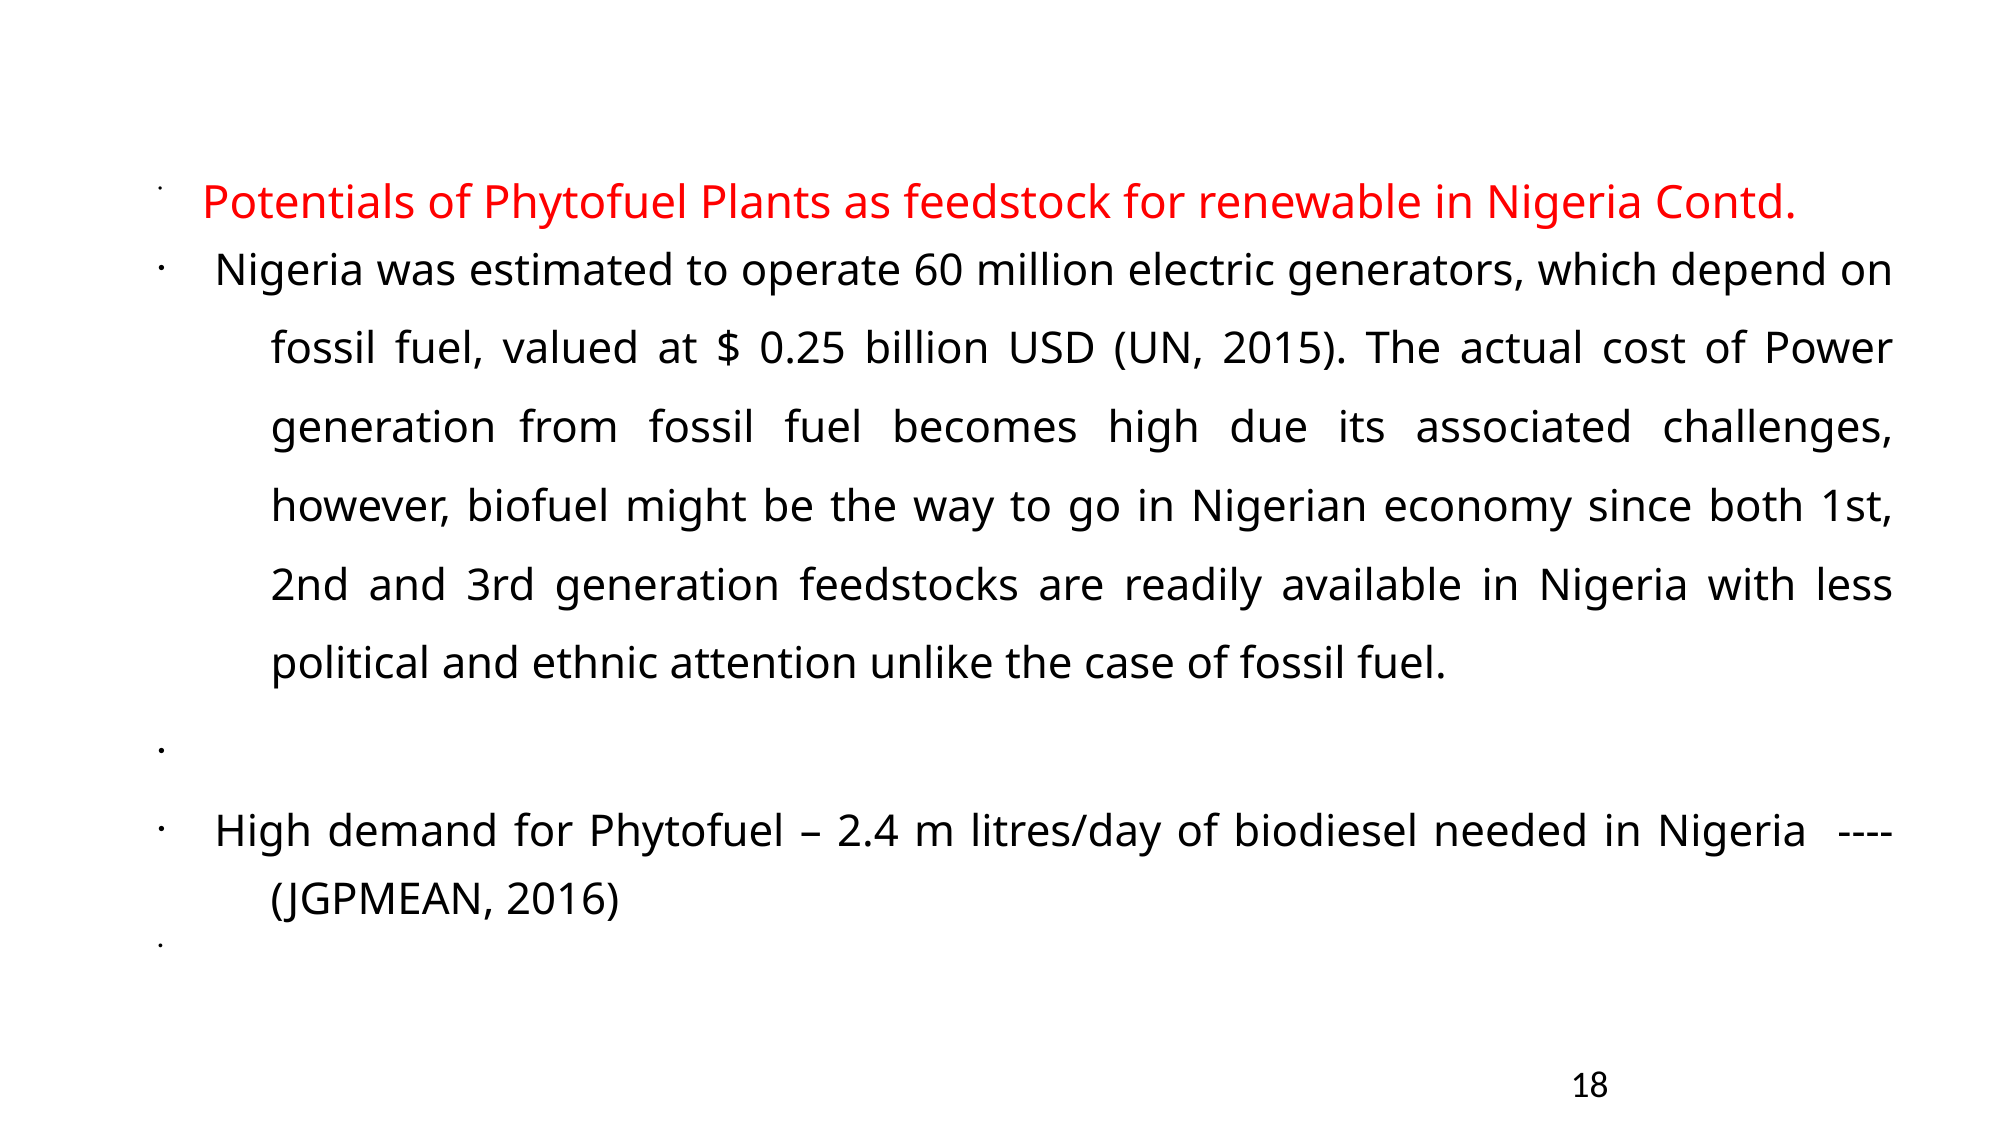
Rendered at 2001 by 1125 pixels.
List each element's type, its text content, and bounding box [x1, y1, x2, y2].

text_box [1555, 1052, 1973, 1125]
title Potentials of Phytofuel Plants as feedstock for renewable in Nigeria Contd. [99, 45, 1900, 233]
list Nigeria was estimated to operate 60 million electric generators, which depend on fossil fuel, valued at $ 0.25 billion USD (UN, 2015). The actual cost of Power generation from fossil fuel becomes high due its associated challenges, however, biofuel might be the way to go in Nigerian economy since both 1st, 2nd and 3rd generation feedstocks are readily available in Nigeria with less political and ethnic attention unlike the case of fossil fuel. High demand for Phytofuel – 2.4 m litres/day of biodiesel needed in Nigeria ----(JGPMEAN, 2016) [143, 164, 1910, 1000]
